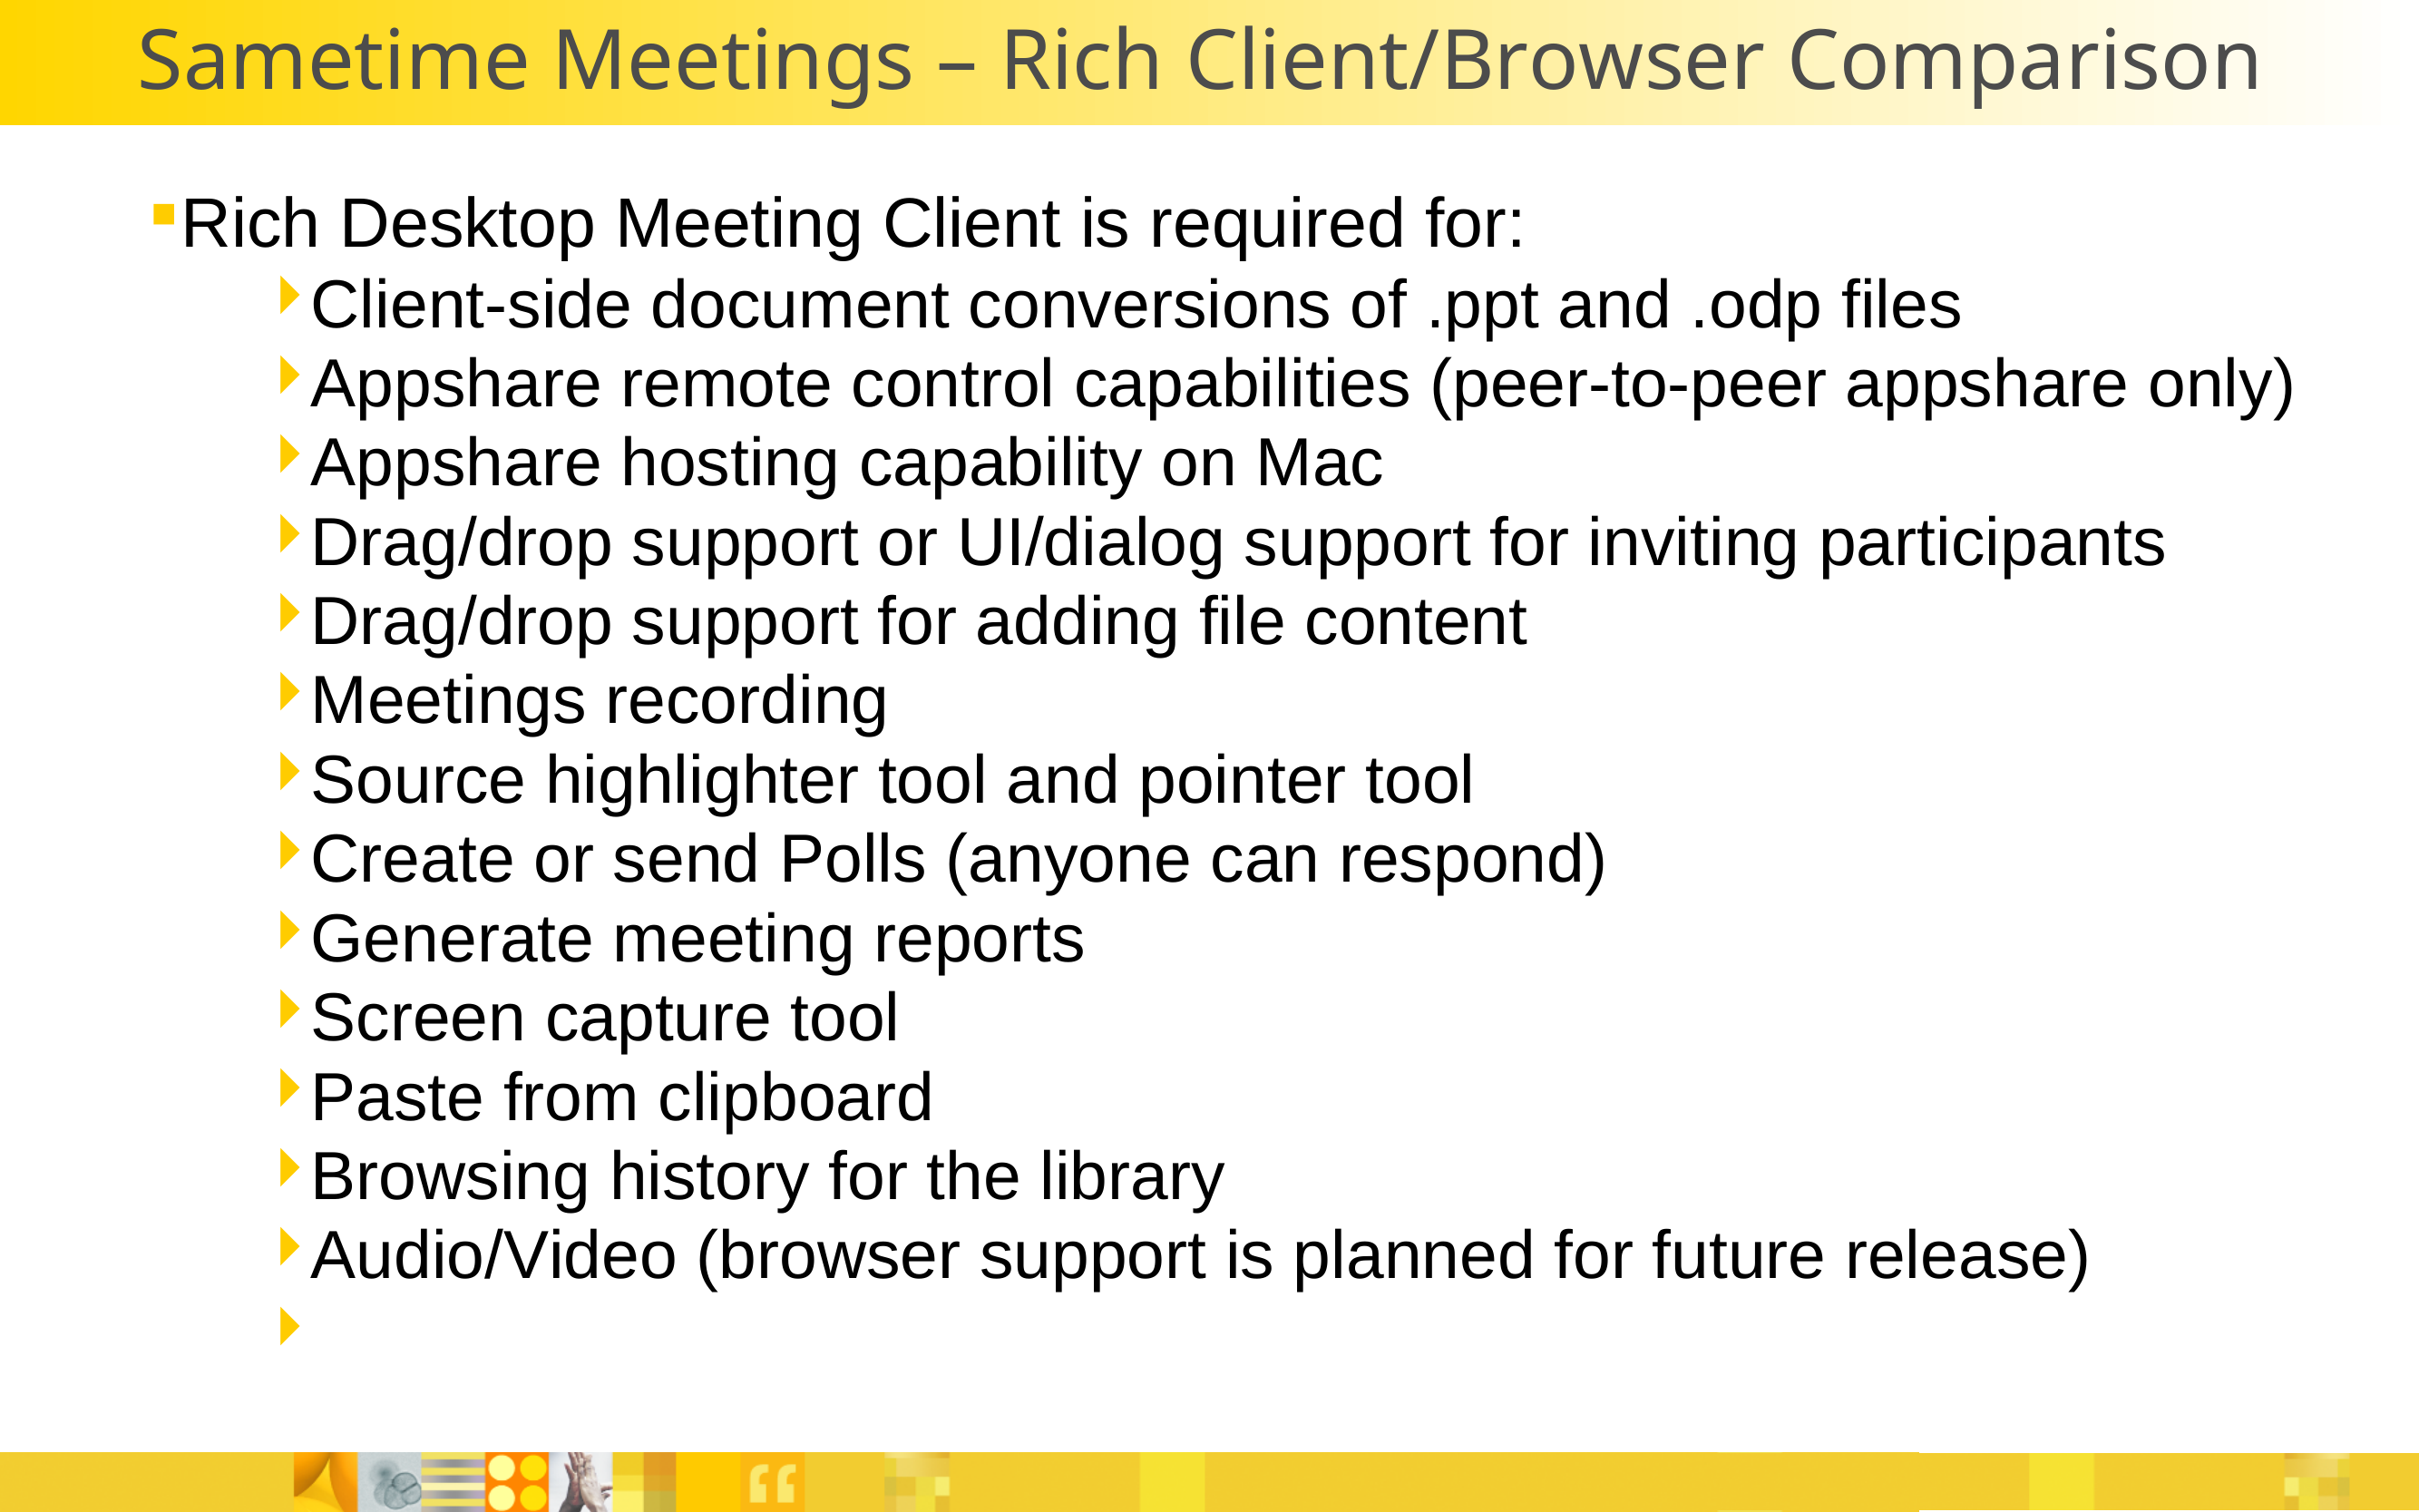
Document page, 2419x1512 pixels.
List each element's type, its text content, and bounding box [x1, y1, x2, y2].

text_box [0, 0, 2419, 125]
text_box Rich Desktop Meeting Client is required for: Client-side document conversions of .ppt and .odp files Appshare remote control capabilities (peer-to-peer appshare only) Appshare hosting capability on Mac Drag/drop support or UI/dialog support for inviting participants Drag/drop support for adding file content Meetings recording Source highlighter tool and pointer tool Create or send Polls (anyone can respond) Generate meeting reports Screen capture tool Paste from clipboard Browsing history for the library Audio/Video (browser support is planned for future release) [132, 177, 2344, 1130]
picture [0, 1452, 2419, 1512]
title Sametime Meetings – Rich Client/Browser Comparison [137, 2, 2315, 127]
